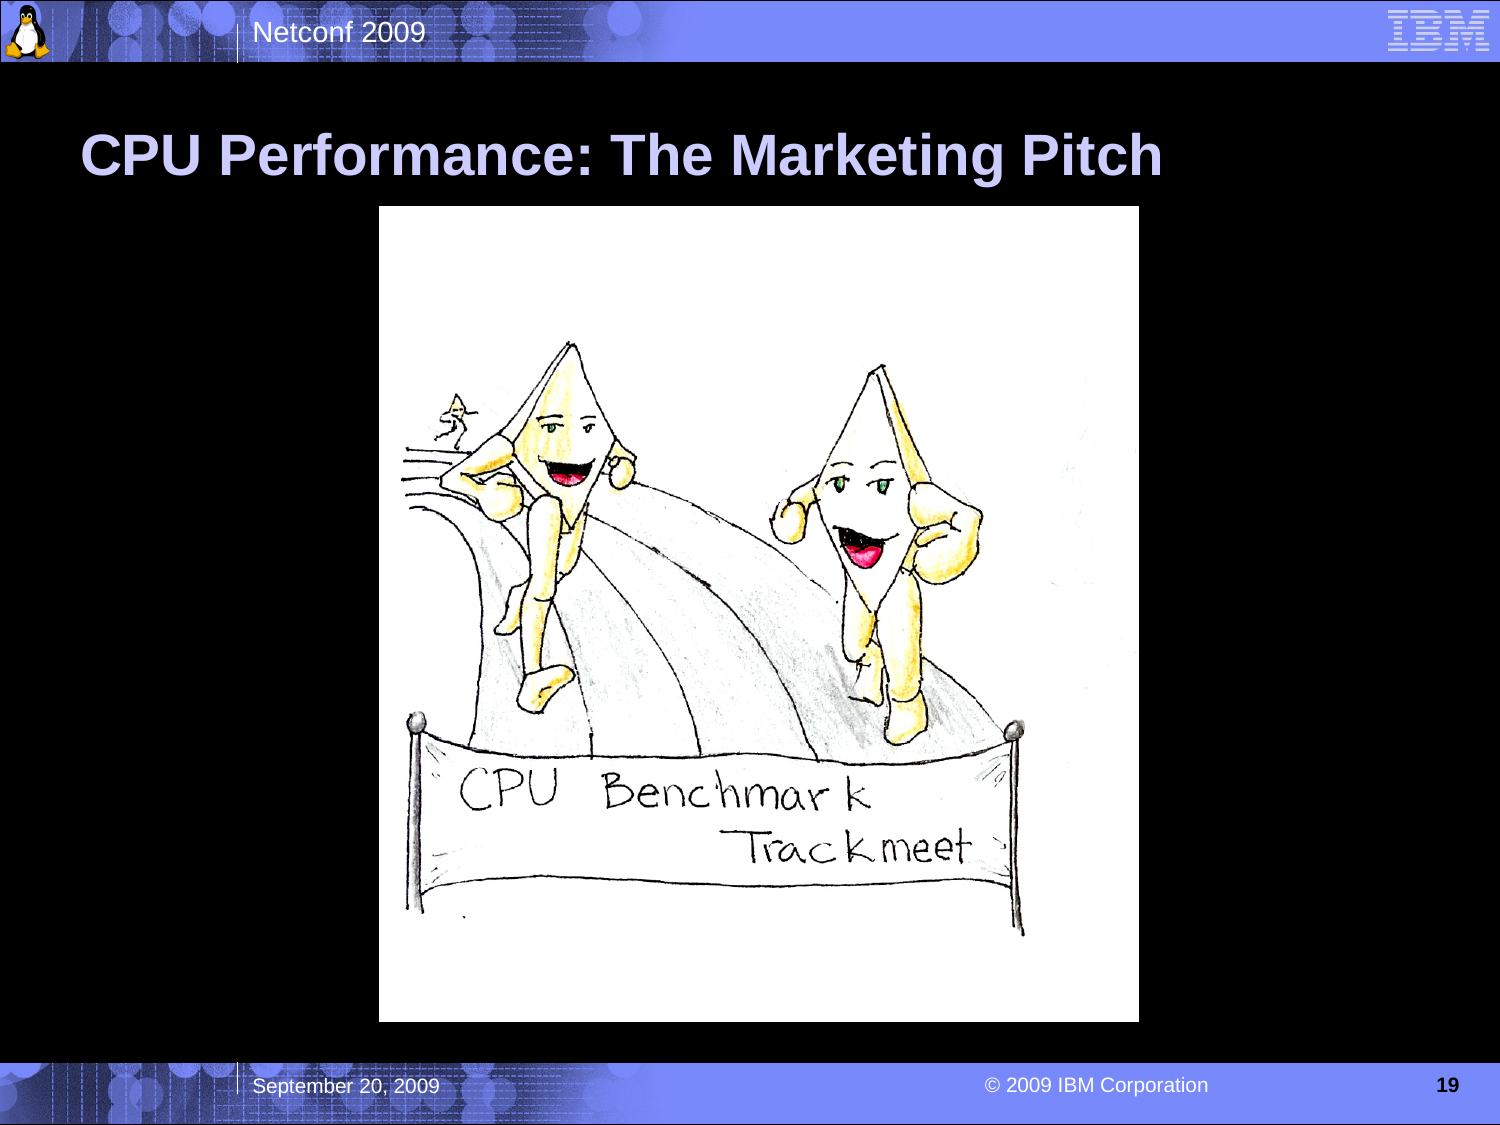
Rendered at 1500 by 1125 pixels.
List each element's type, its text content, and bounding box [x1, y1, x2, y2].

title CPU Performance: The Marketing Pitch [79, 124, 1433, 192]
picture [1, 1, 1500, 62]
picture [0, 1063, 1500, 1124]
picture [379, 206, 1139, 1022]
